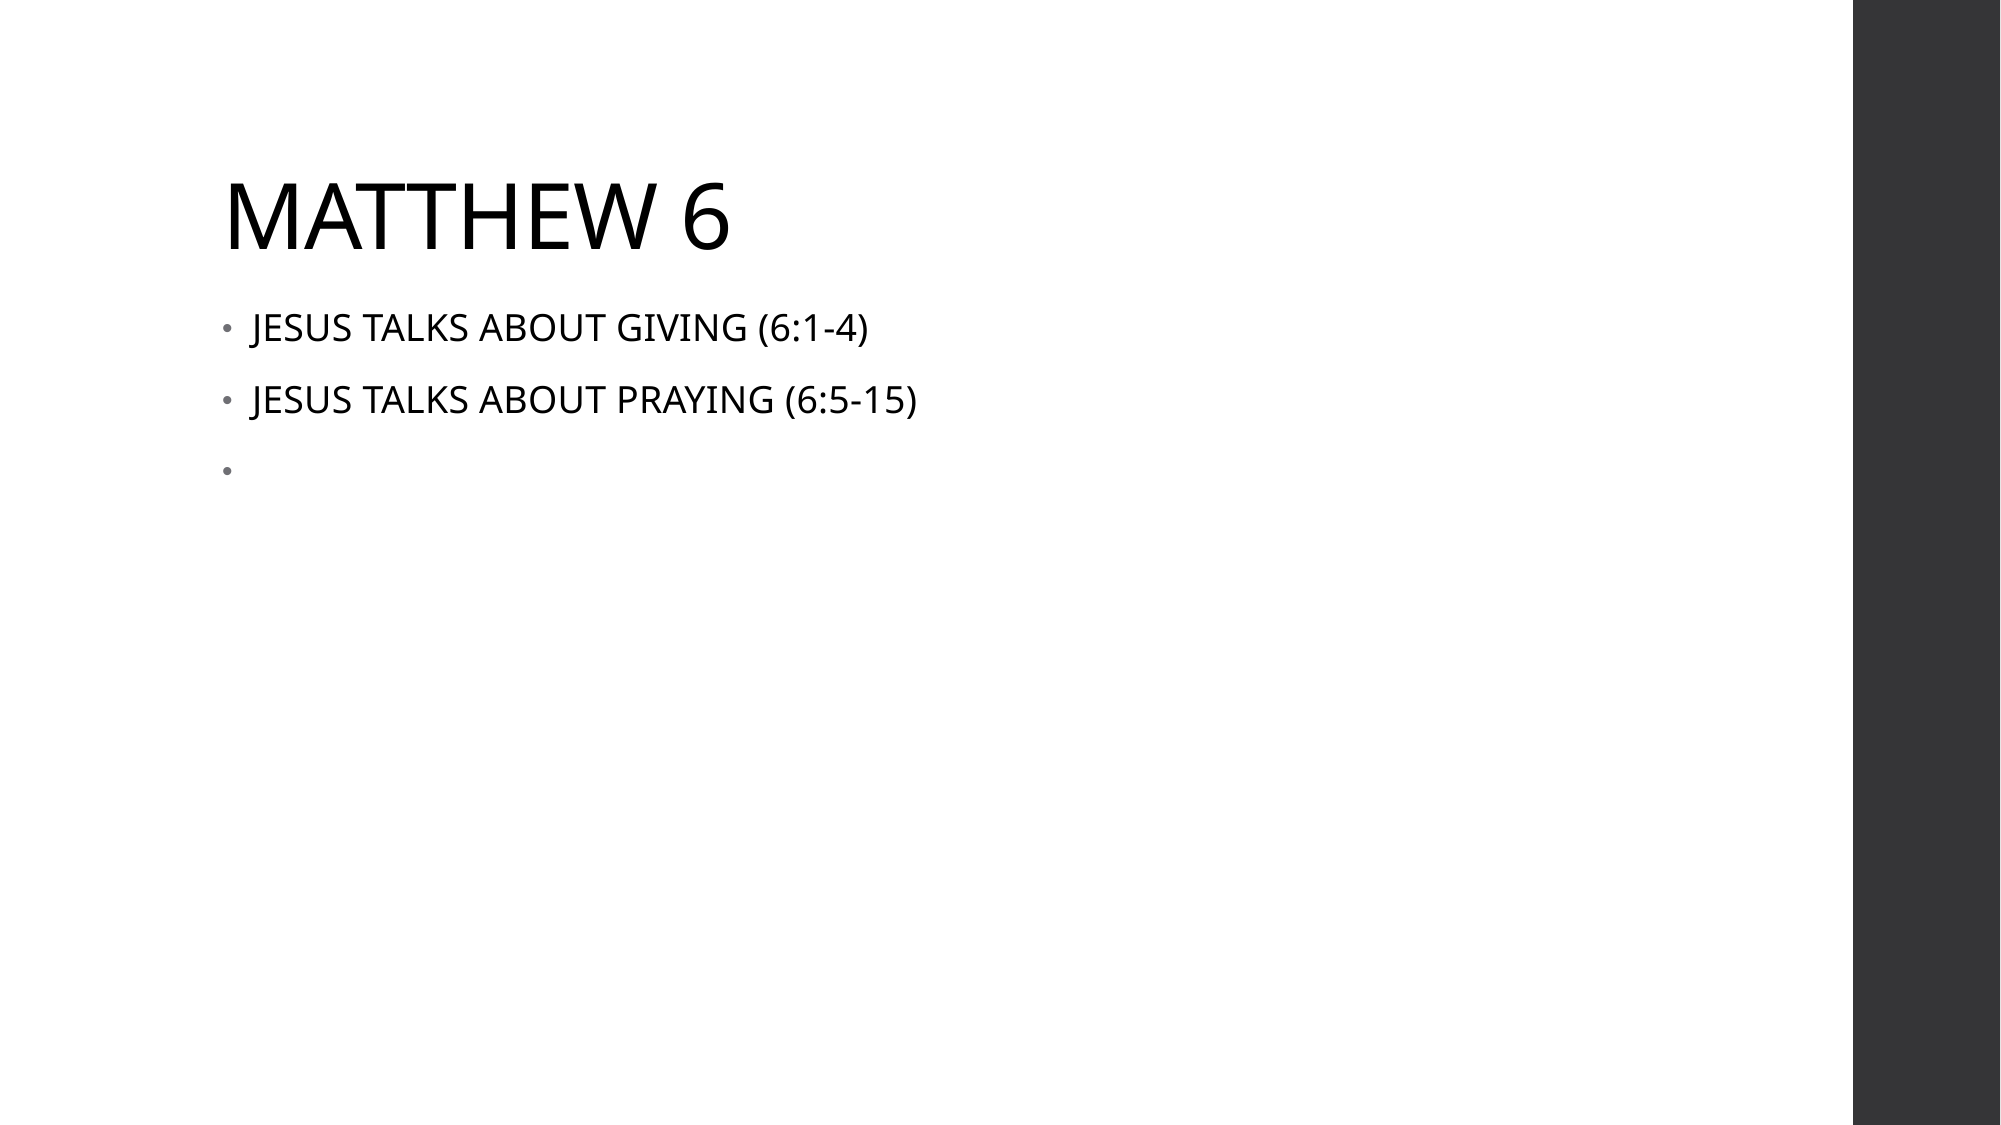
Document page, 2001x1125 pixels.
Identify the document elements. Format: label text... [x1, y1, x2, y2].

list JESUS TALKS ABOUT GIVING (6:1-4) JESUS TALKS ABOUT PRAYING (6:5-15) [206, 299, 1617, 1014]
title MATTHEW 6 [206, 60, 1797, 278]
